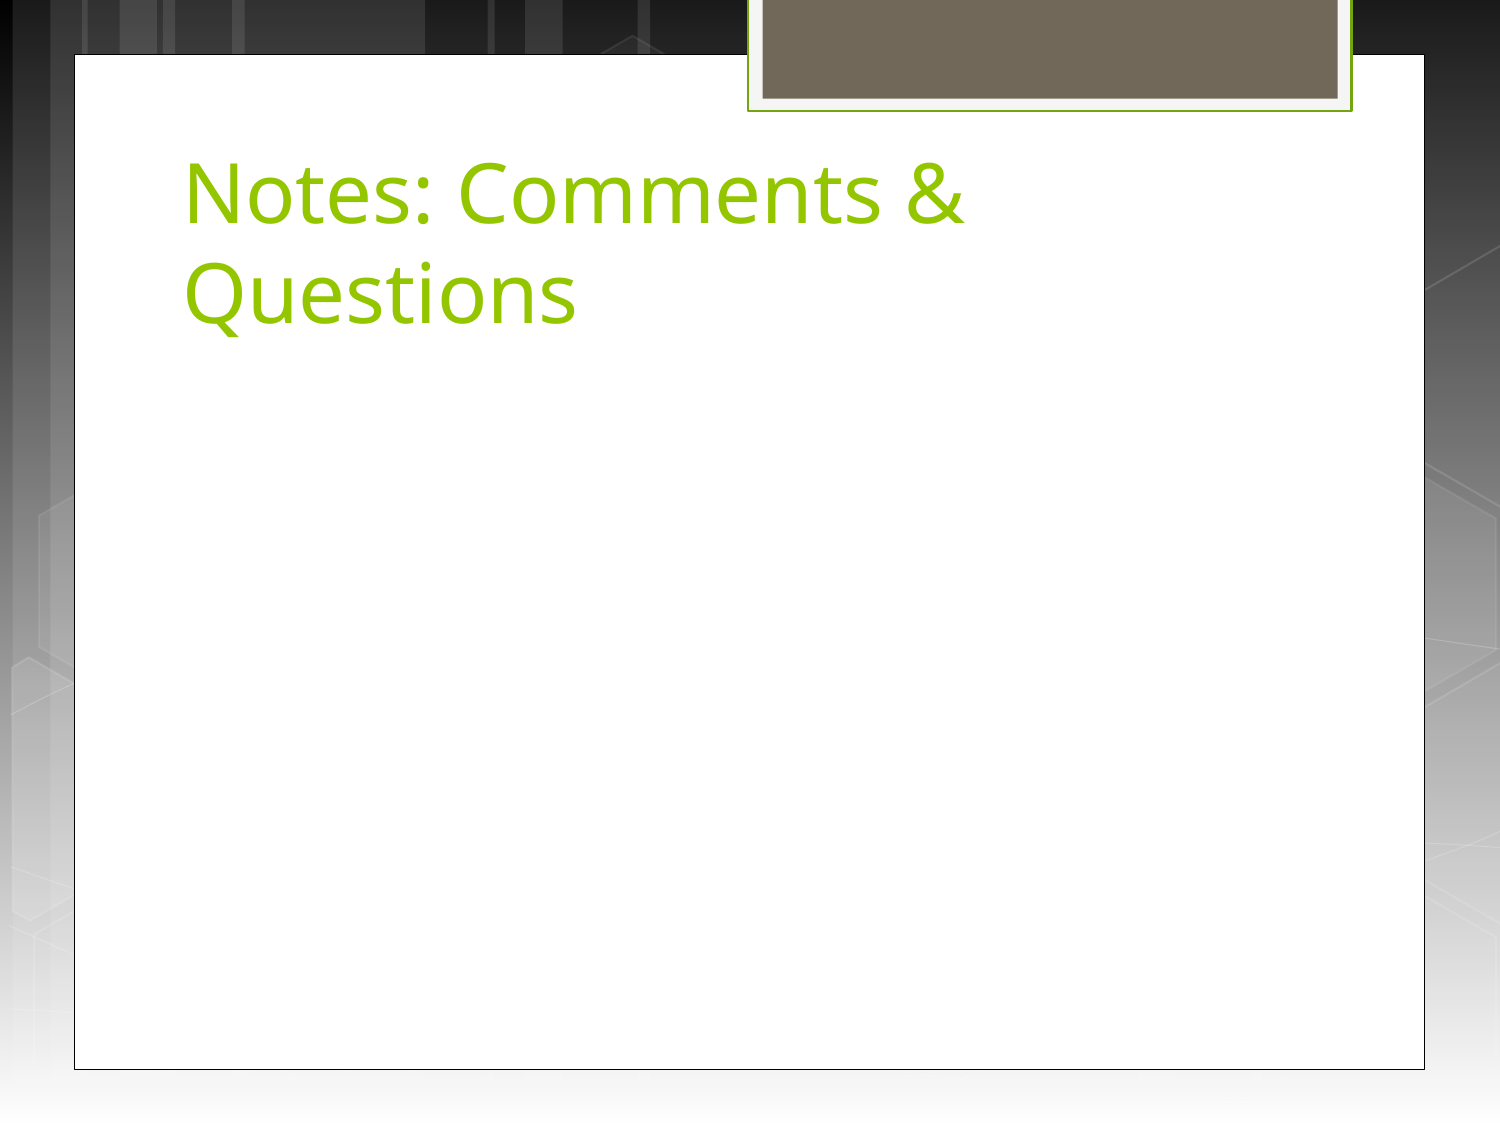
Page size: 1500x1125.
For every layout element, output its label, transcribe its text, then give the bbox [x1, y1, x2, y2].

title Notes: Comments & Questions [167, 132, 1321, 271]
